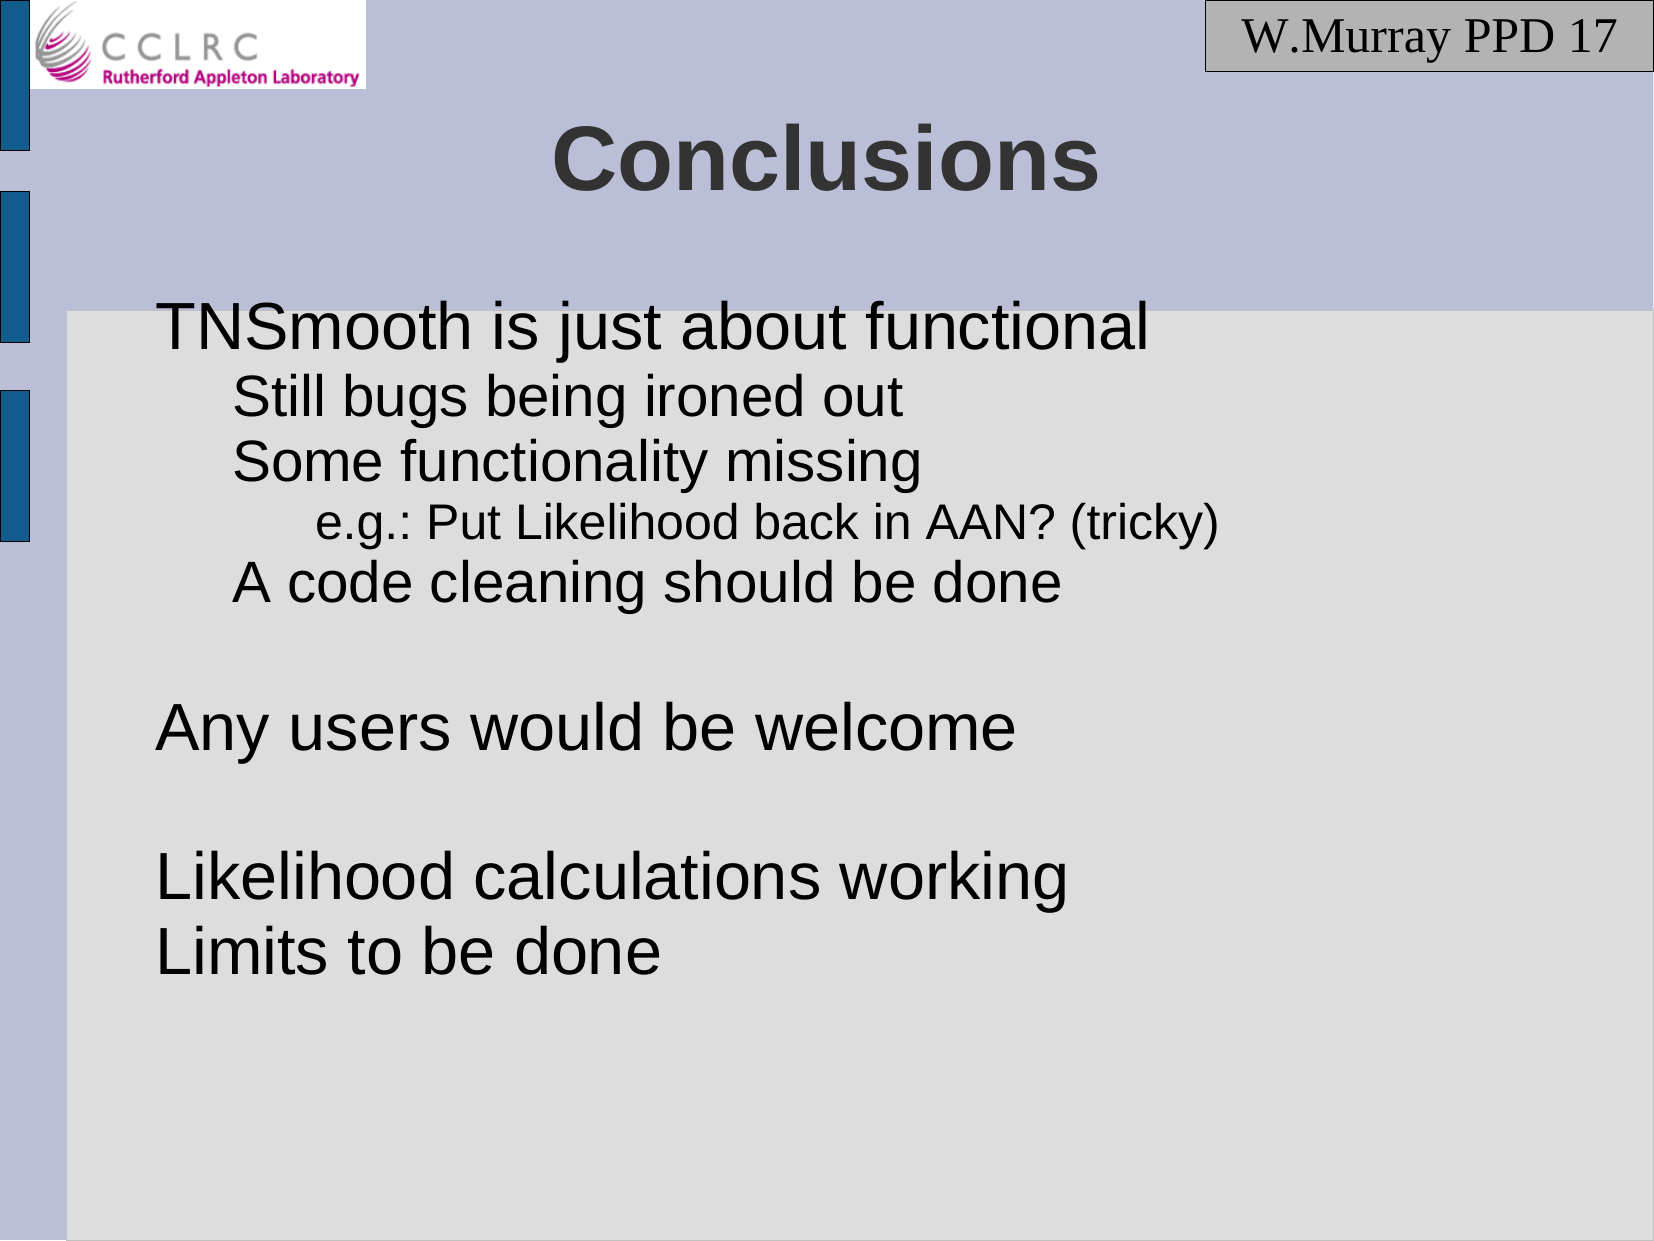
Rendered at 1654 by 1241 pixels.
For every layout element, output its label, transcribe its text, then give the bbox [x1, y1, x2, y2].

title Conclusions [124, 55, 1530, 262]
picture [30, 0, 366, 89]
list TNSmooth is just about functional Still bugs being ironed out Some functionality missing e.g.: Put Likelihood back in AAN? (tricky) A code cleaning should be done Any users would be welcome Likelihood calculations working Limits to be done [137, 289, 1544, 1103]
